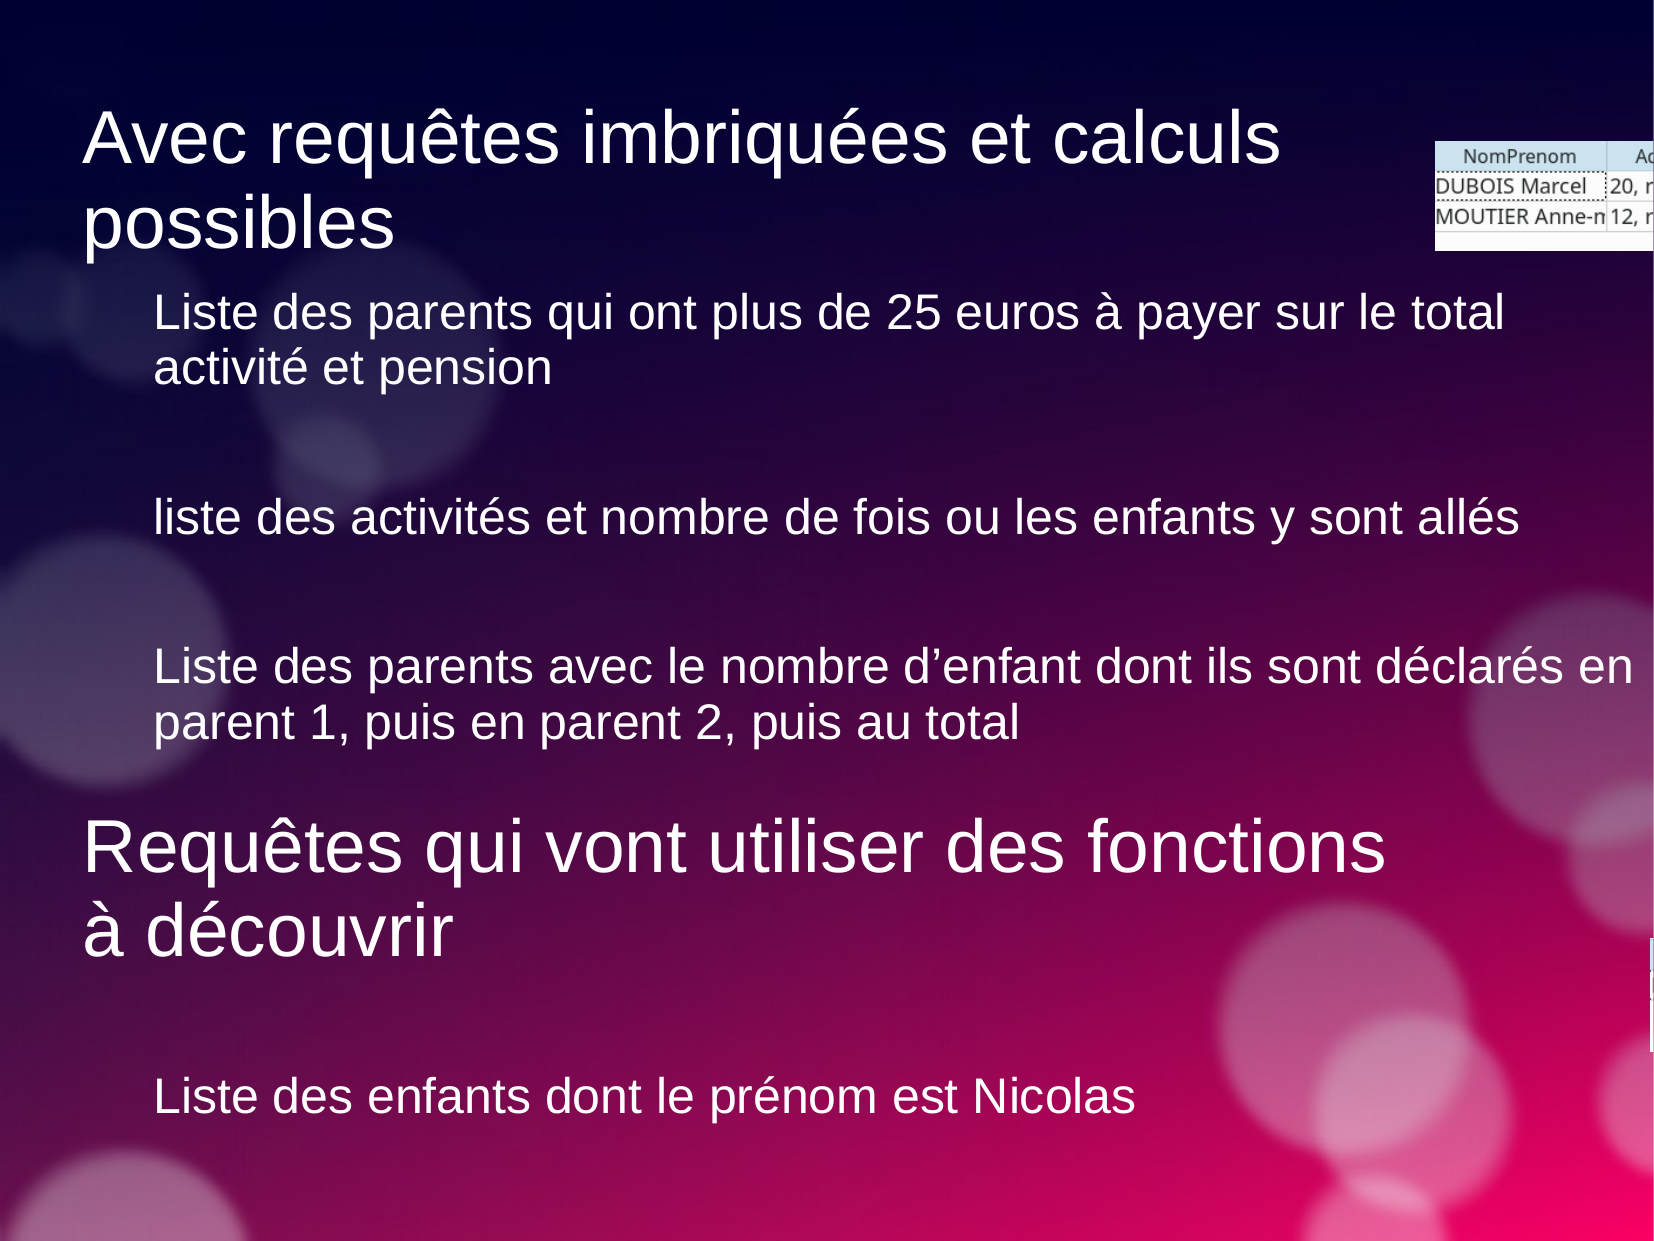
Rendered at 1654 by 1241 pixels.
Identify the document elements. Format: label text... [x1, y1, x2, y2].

title Liste des parents qui ont plus de 25 euros à payer sur le total activité et pension [153, 251, 1642, 413]
title Liste des enfants dont le prénom est Nicolas [153, 992, 1642, 1200]
title liste des activités et nombre de fois ou les enfants y sont allés [153, 413, 1642, 621]
title Liste des parents avec le nombre d’enfant dont ils sont déclarés en parent 1, puis en parent 2, puis au total [153, 621, 1642, 798]
picture [0, 0, 1654, 1241]
title Avec requêtes imbriquées et calculs possibles [82, 76, 1571, 284]
title Requêtes qui vont utiliser des fonctions à découvrir [82, 785, 1571, 993]
